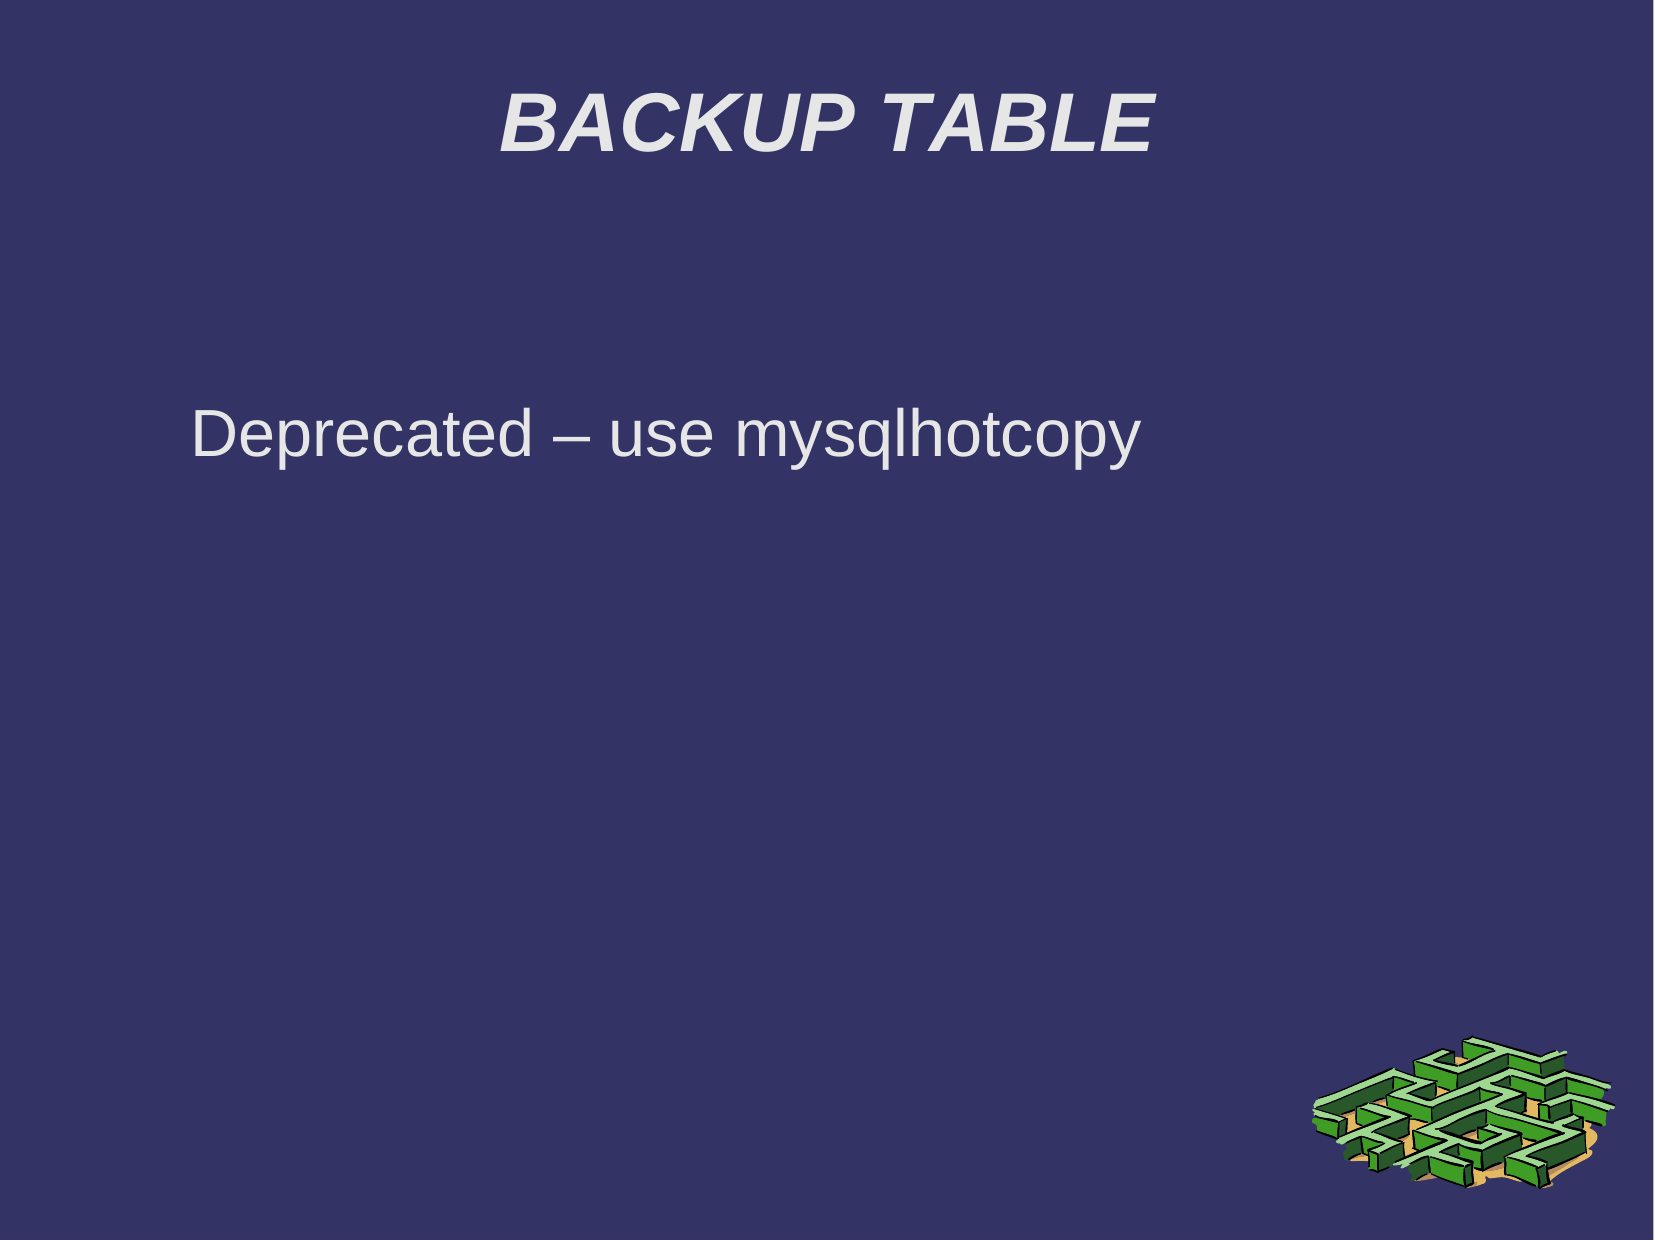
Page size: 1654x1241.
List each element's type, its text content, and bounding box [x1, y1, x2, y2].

title BACKUP TABLE [121, 19, 1534, 227]
list Deprecated – use mysqlhotcopy [178, 246, 1570, 1029]
